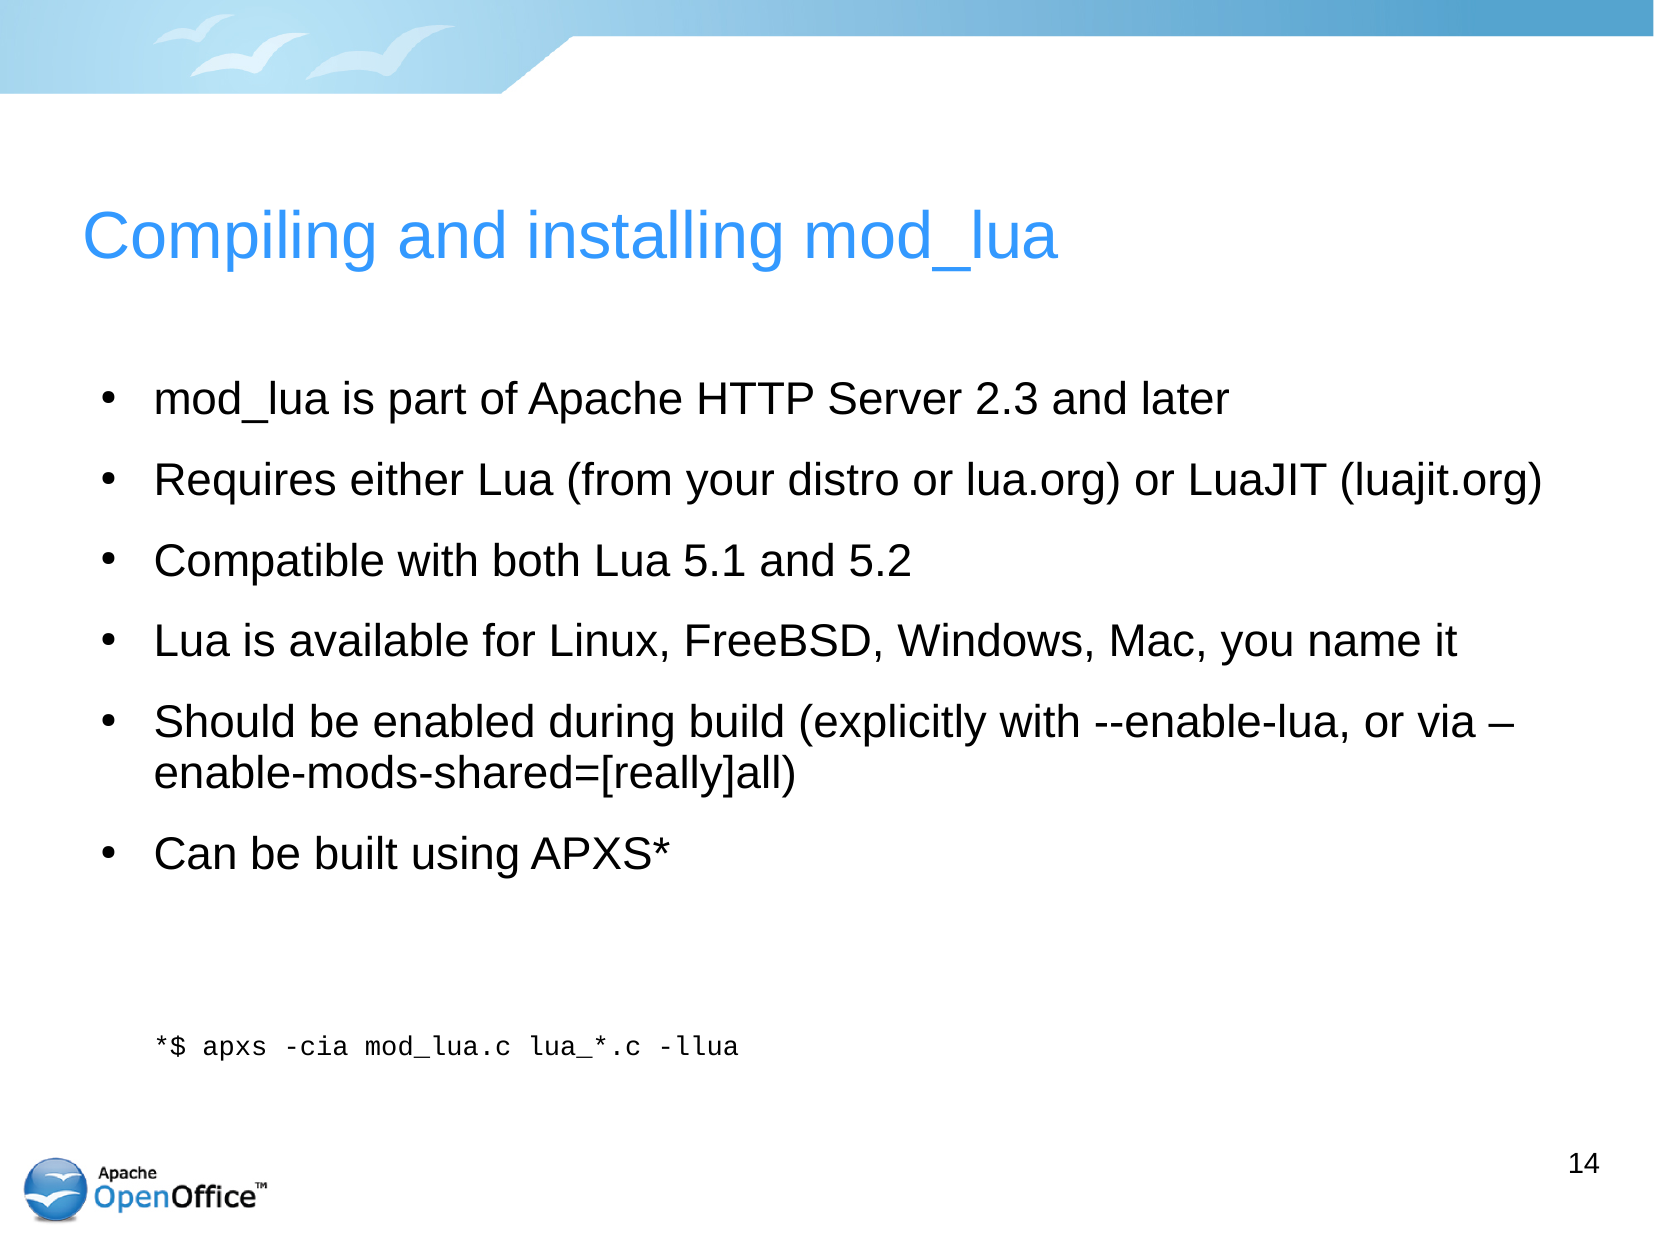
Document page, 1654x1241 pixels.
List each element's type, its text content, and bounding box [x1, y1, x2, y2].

picture [0, 0, 1654, 1241]
list mod_lua is part of Apache HTTP Server 2.3 and later Requires either Lua (from your distro or lua.org) or LuaJIT (luajit.org) Compatible with both Lua 5.1 and 5.2 Lua is available for Linux, FreeBSD, Windows, Mac, you name it Should be enabled during build (explicitly with --enable-lua, or via –enable-mods-shared=[really]all) Can be built using APXS* *$ apxs -cia mod_lua.c lua_*.c -llua [82, 372, 1571, 1093]
title Compiling and installing mod_lua [82, 132, 1571, 340]
